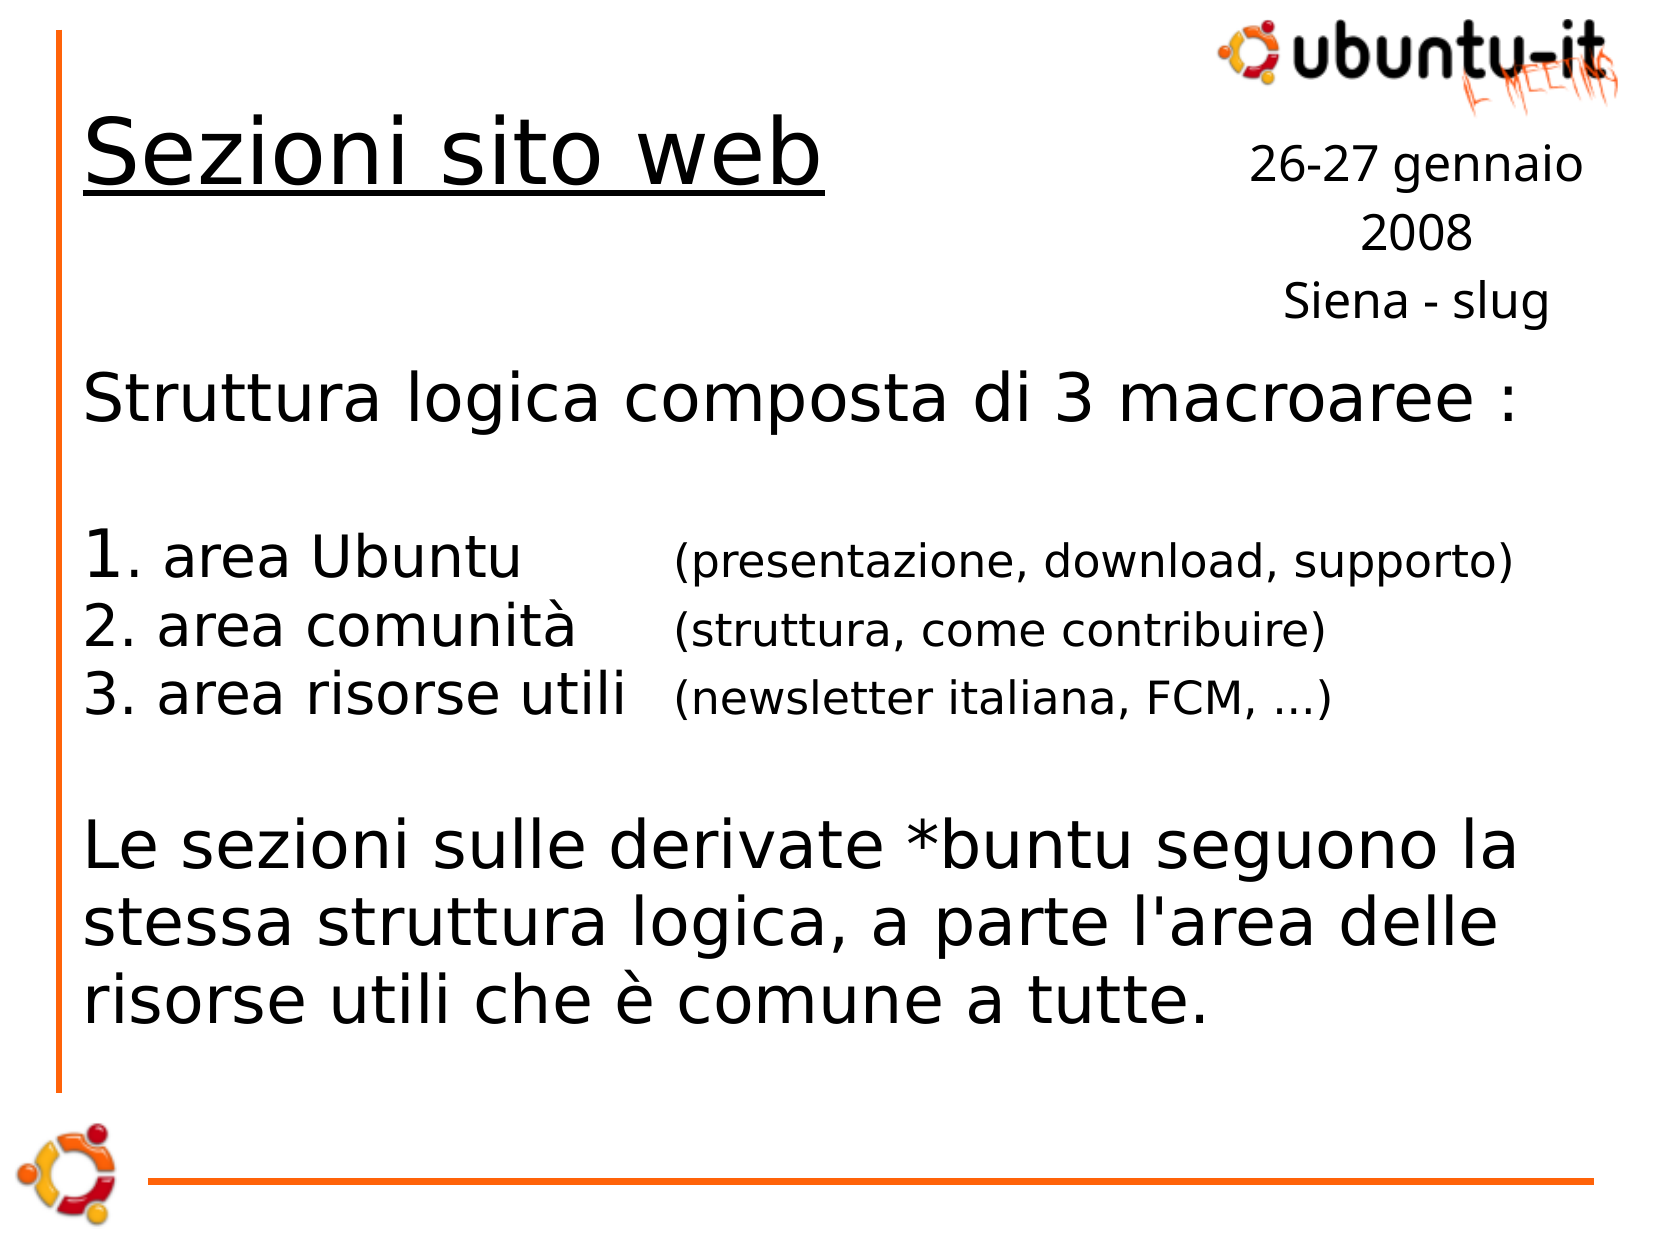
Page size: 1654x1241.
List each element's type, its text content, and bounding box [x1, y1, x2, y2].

picture [1210, 19, 1628, 119]
title Sezioni sito web [82, 56, 1571, 250]
subtitle Struttura logica composta di 3 macroaree : 1. area Ubuntu (presentazione, download, supporto) 2. area comunità (struttura, come contribuire) 3. area risorse utili (newsletter italiana, FCM, ...) Le sezioni sulle derivate *buntu seguono la stessa struttura logica, a parte l'area delle risorse utili che è comune a tutte. [82, 297, 1571, 1102]
picture [14, 1122, 119, 1229]
